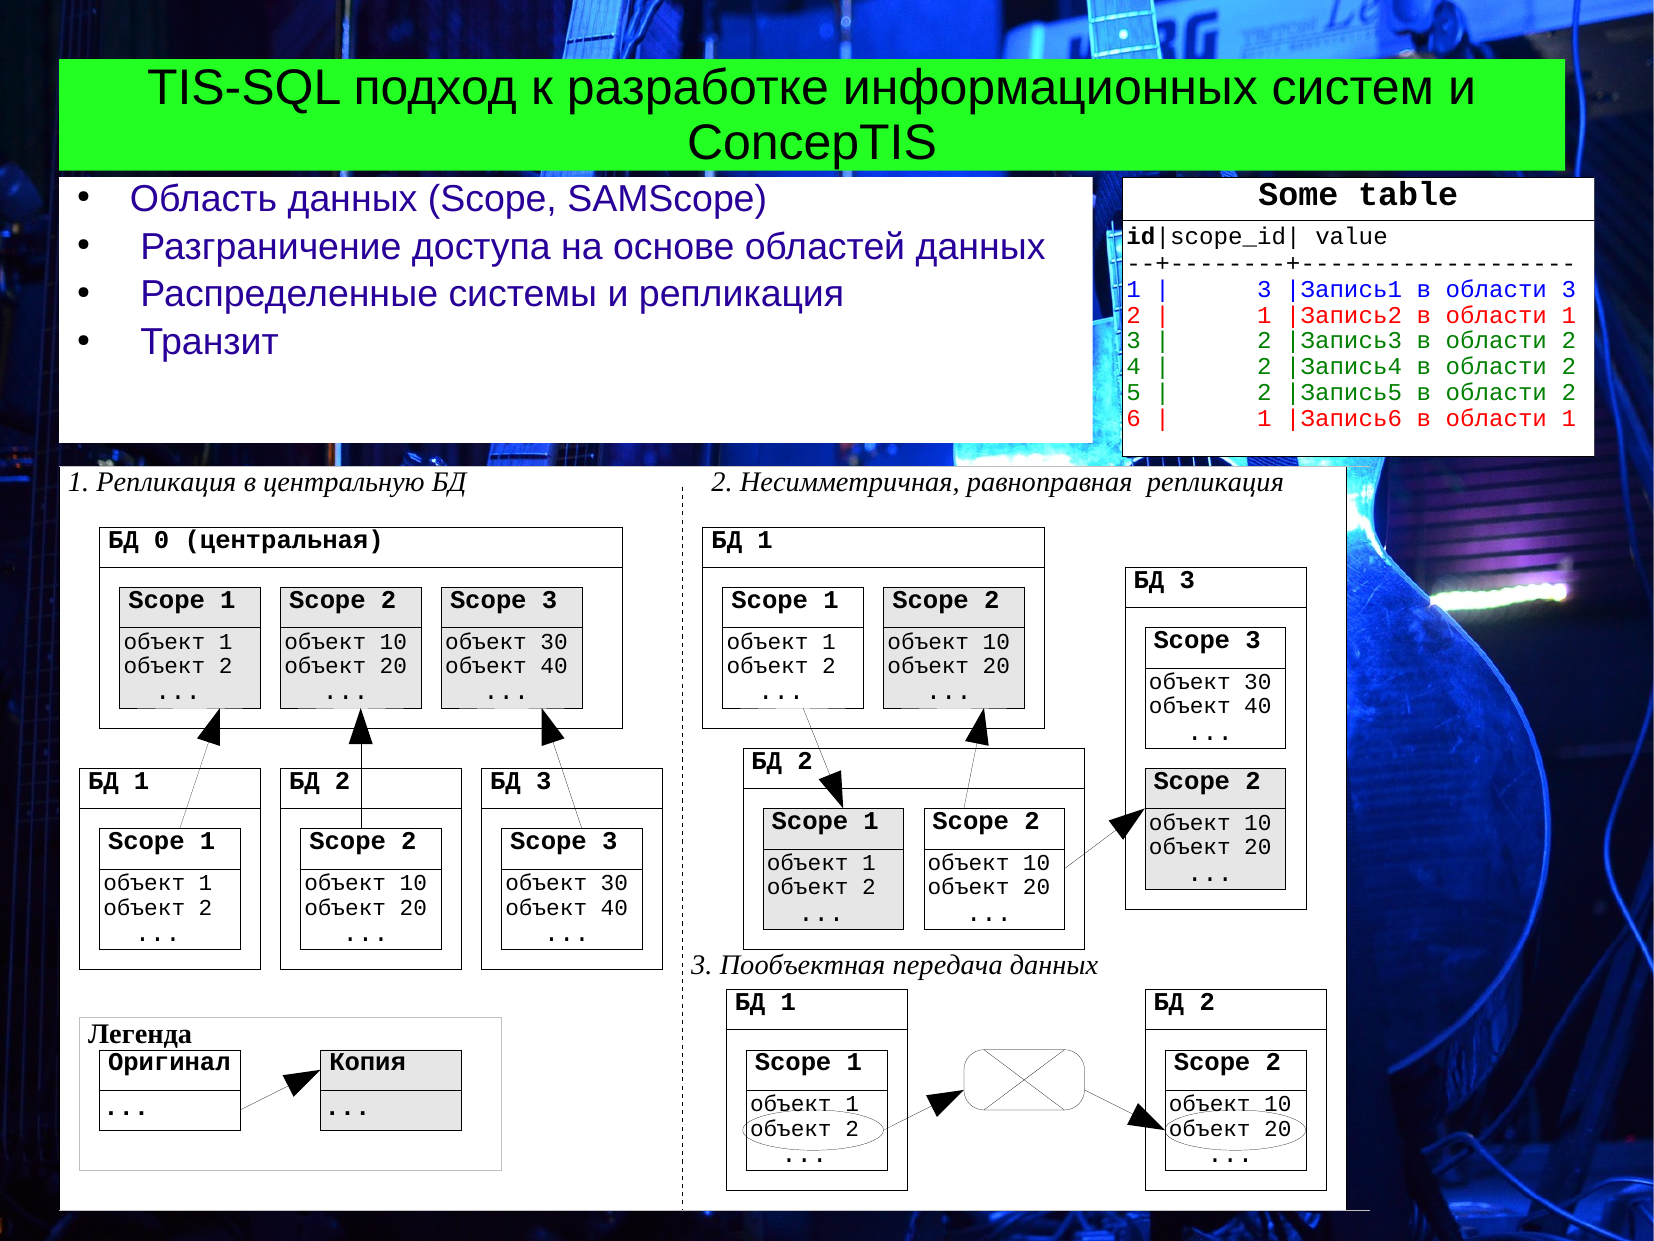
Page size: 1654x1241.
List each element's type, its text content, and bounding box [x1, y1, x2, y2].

title TIS-SQL подход к разработке информационных систем и ConcepTIS [59, 59, 1566, 171]
list Область данных (Scope, SAMScope) Разграничение доступа на основе областей данных Распределенные системы и репликация Транзит [59, 177, 1093, 443]
picture [0, 0, 1654, 1241]
